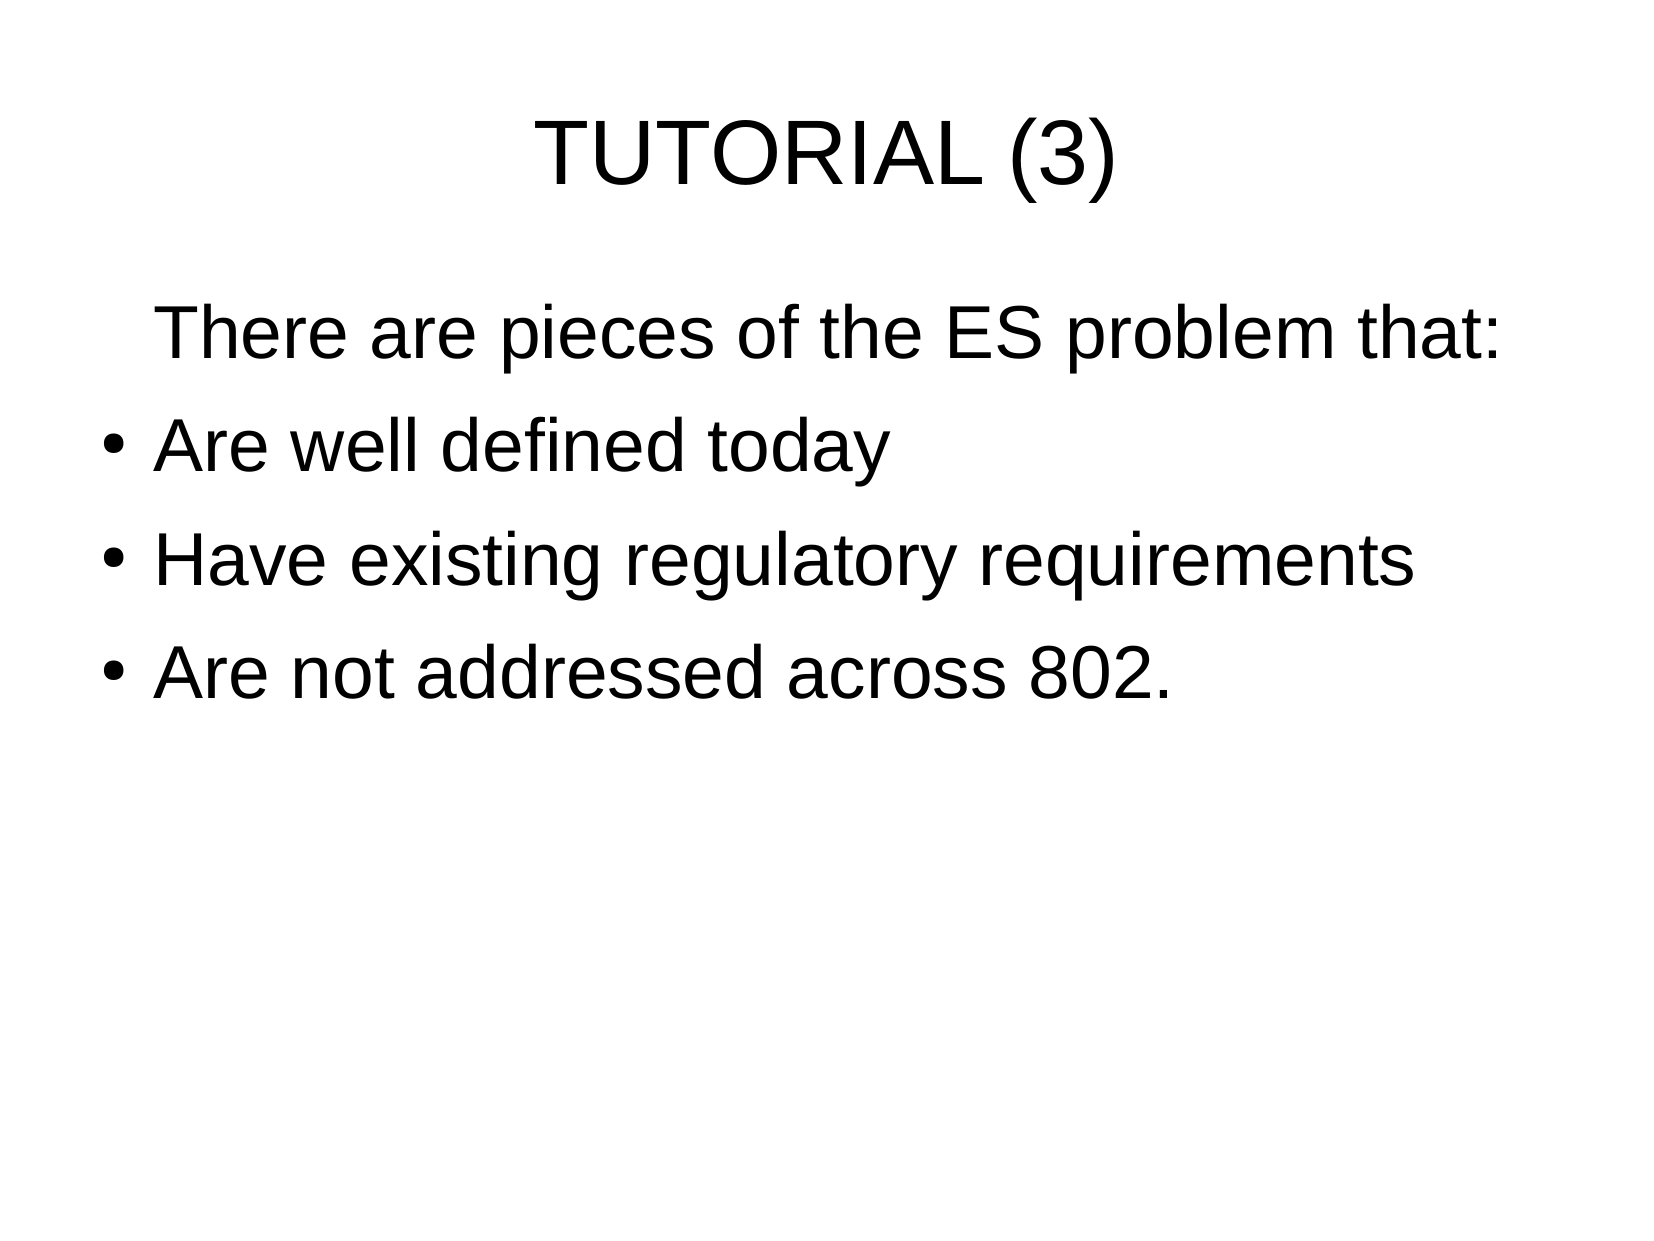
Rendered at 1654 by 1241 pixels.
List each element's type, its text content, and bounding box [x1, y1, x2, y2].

list There are pieces of the ES problem that: Are well defined today Have existing regulatory requirements Are not addressed across 802. [82, 290, 1571, 1094]
title TUTORIAL (3) [82, 56, 1571, 250]
